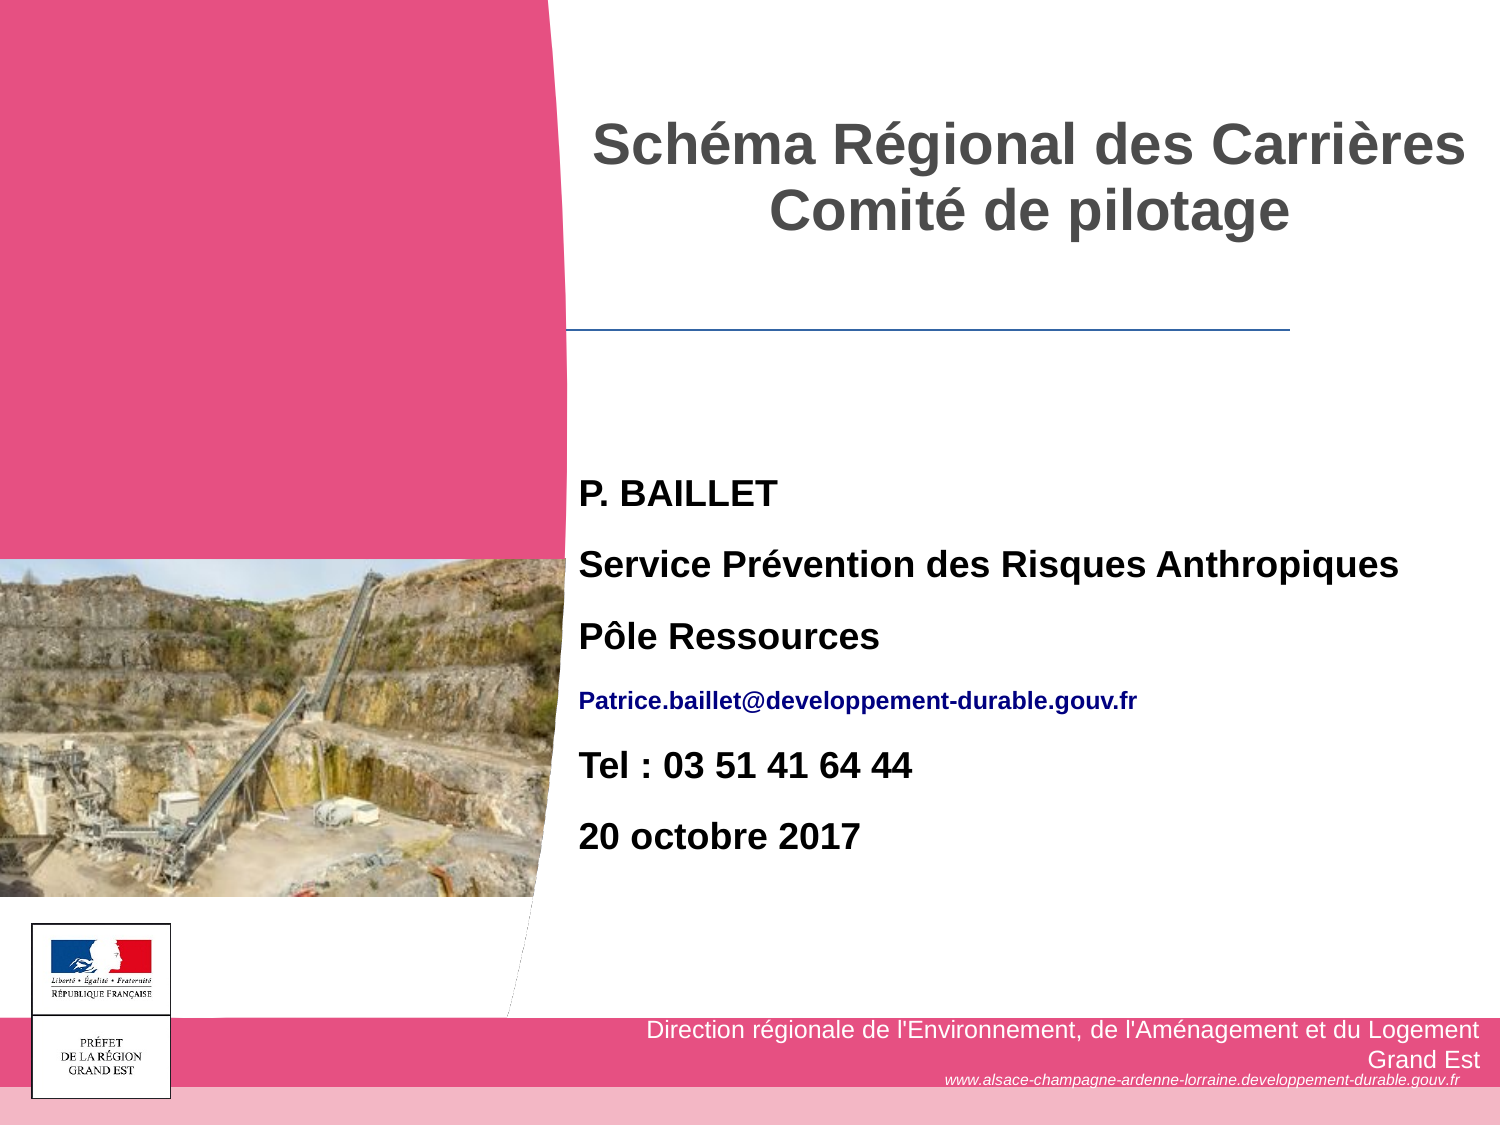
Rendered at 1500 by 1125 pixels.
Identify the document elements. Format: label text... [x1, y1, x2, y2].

text_box P. BAILLET Service Prévention des Risques Anthropiques Pôle Ressources Patrice.baillet@developpement-durable.gouv.fr Tel : 03 51 41 64 44 20 octobre 2017 [578, 472, 1494, 858]
title Schéma Régional des Carrières Comité de pilotage [568, 39, 1493, 315]
picture [0, 0, 1500, 1125]
